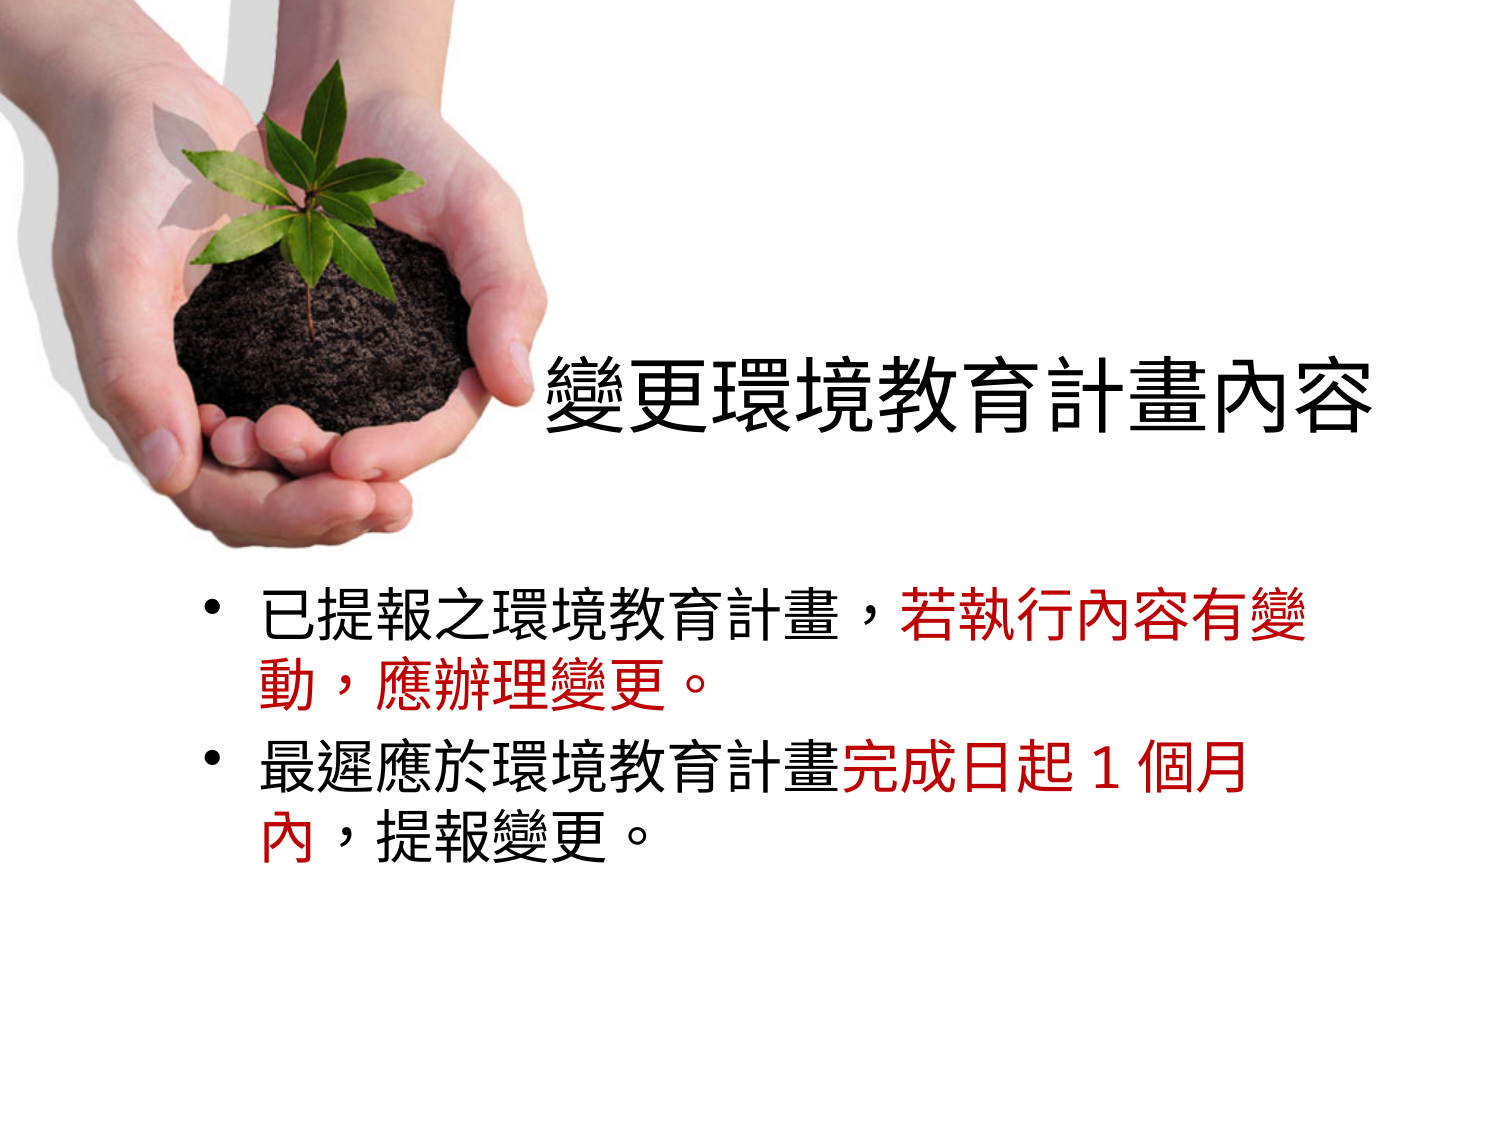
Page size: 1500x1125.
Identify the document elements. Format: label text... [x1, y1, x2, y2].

title 變更環境教育計畫內容 [489, 259, 1480, 448]
list 已提報之環境教育計畫，若執行內容有變動，應辦理變更。 最遲應於環境教育計畫完成日起1個月內，提報變更。 [187, 407, 1342, 1125]
picture [0, 0, 1500, 1125]
